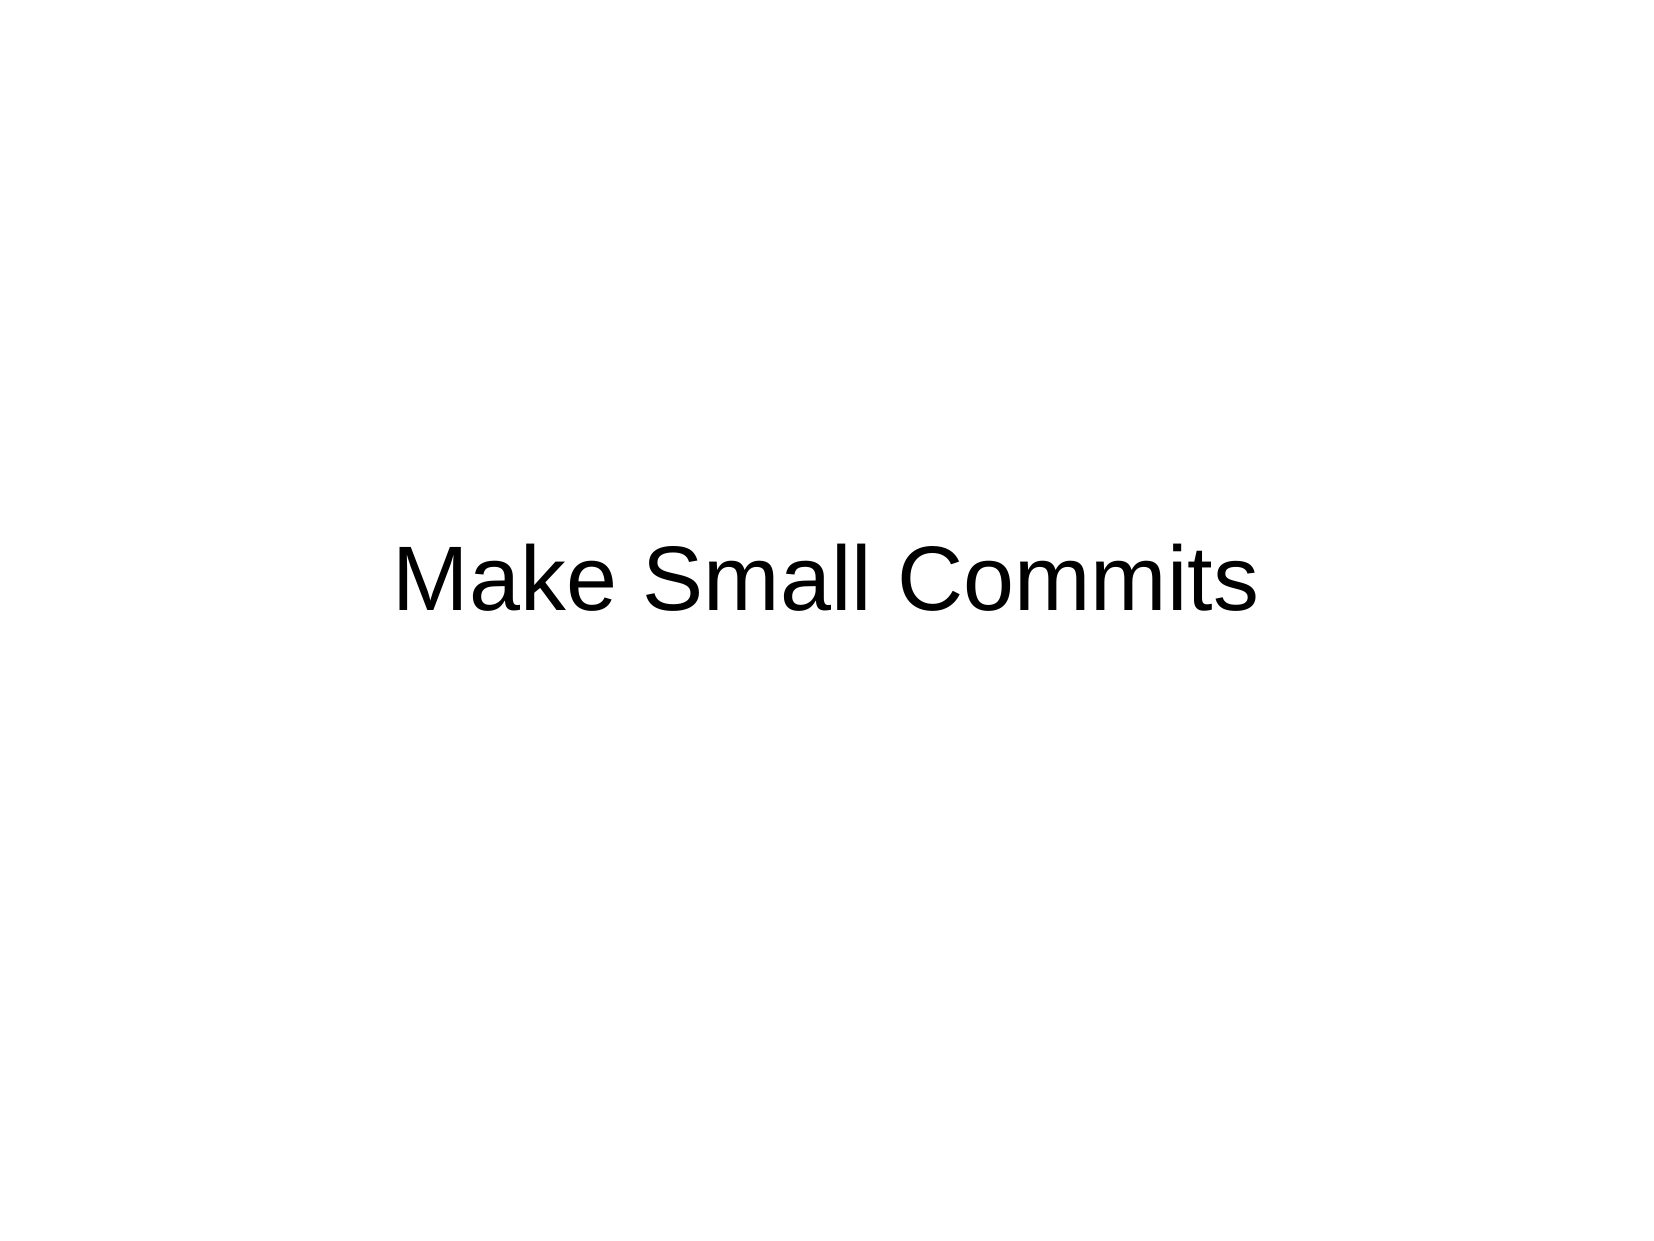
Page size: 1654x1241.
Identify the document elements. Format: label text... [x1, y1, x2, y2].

subtitle Make Small Commits [82, 49, 1571, 1109]
